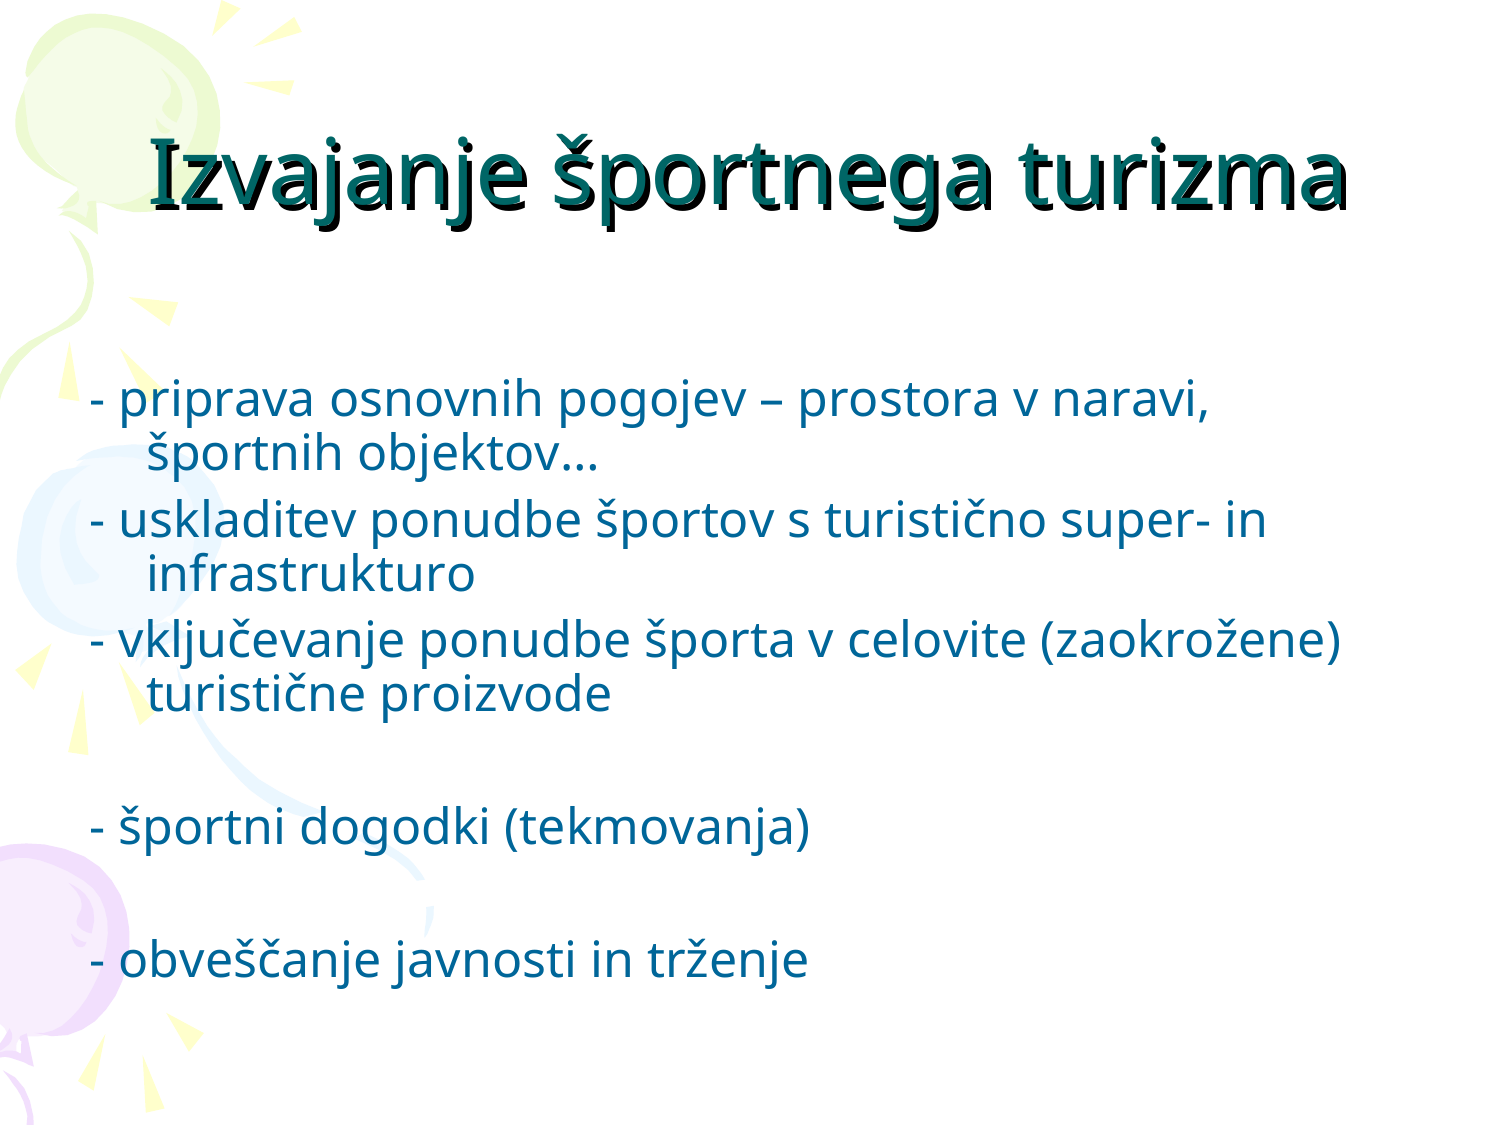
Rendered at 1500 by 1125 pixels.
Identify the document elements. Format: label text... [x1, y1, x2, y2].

list - priprava osnovnih pogojev – prostora v naravi, športnih objektov… - uskladitev ponudbe športov s turistično super- in infrastrukturo - vključevanje ponudbe športa v celovite (zaokrožene) turistične proizvode - športni dogodki (tekmovanja) - obveščanje javnosti in trženje [75, 262, 1426, 994]
title Izvajanje športnega turizma [72, 16, 1426, 233]
